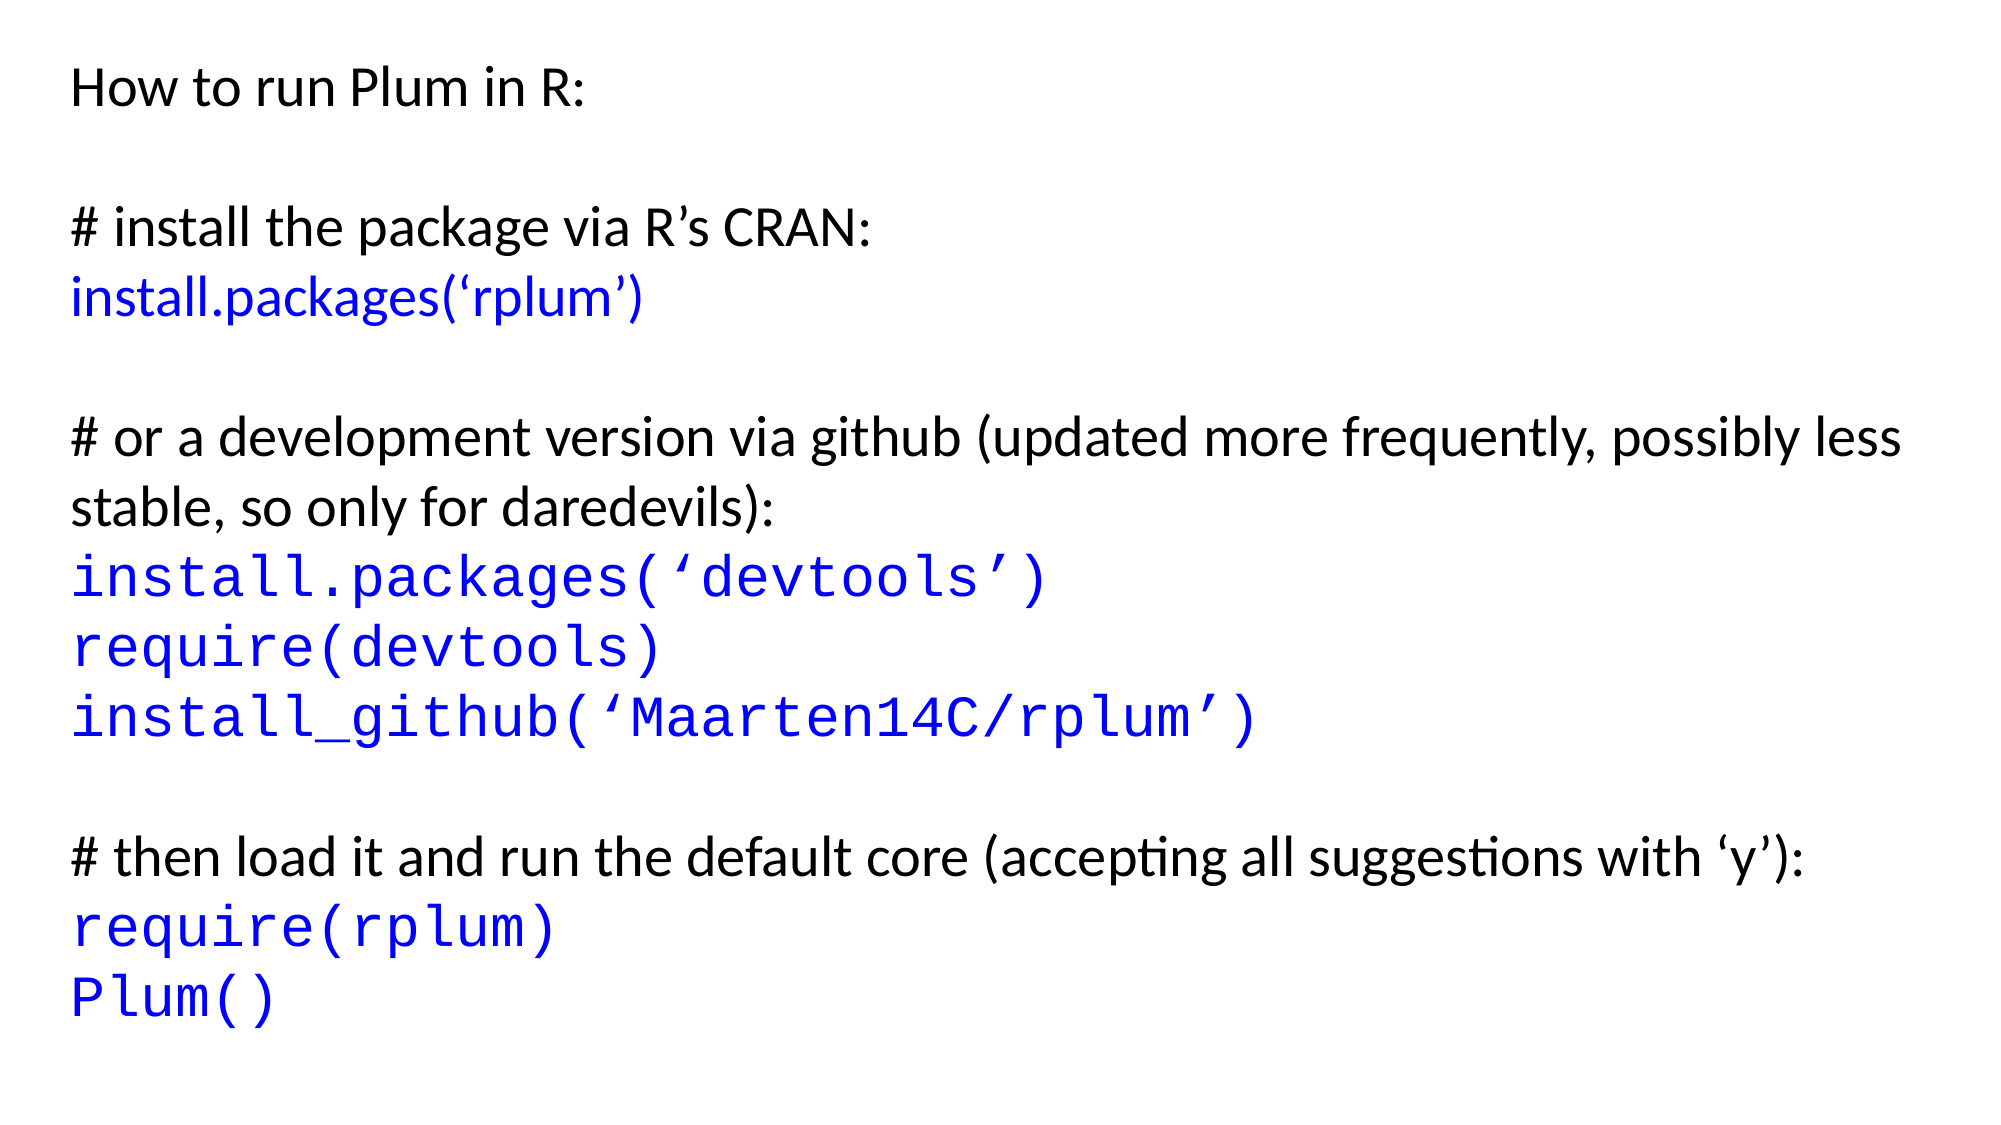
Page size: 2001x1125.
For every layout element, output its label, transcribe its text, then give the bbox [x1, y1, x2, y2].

text_box How to run Plum in R: # install the package via R’s CRAN: install.packages(‘rplum’) # or a development version via github (updated more frequently, possibly less stable, so only for daredevils): install.packages(‘devtools’) require(devtools) install_github(‘Maarten14C/rplum’) # then load it and run the default core (accepting all suggestions with ‘y’): require(rplum) Plum() [56, 40, 1921, 1036]
